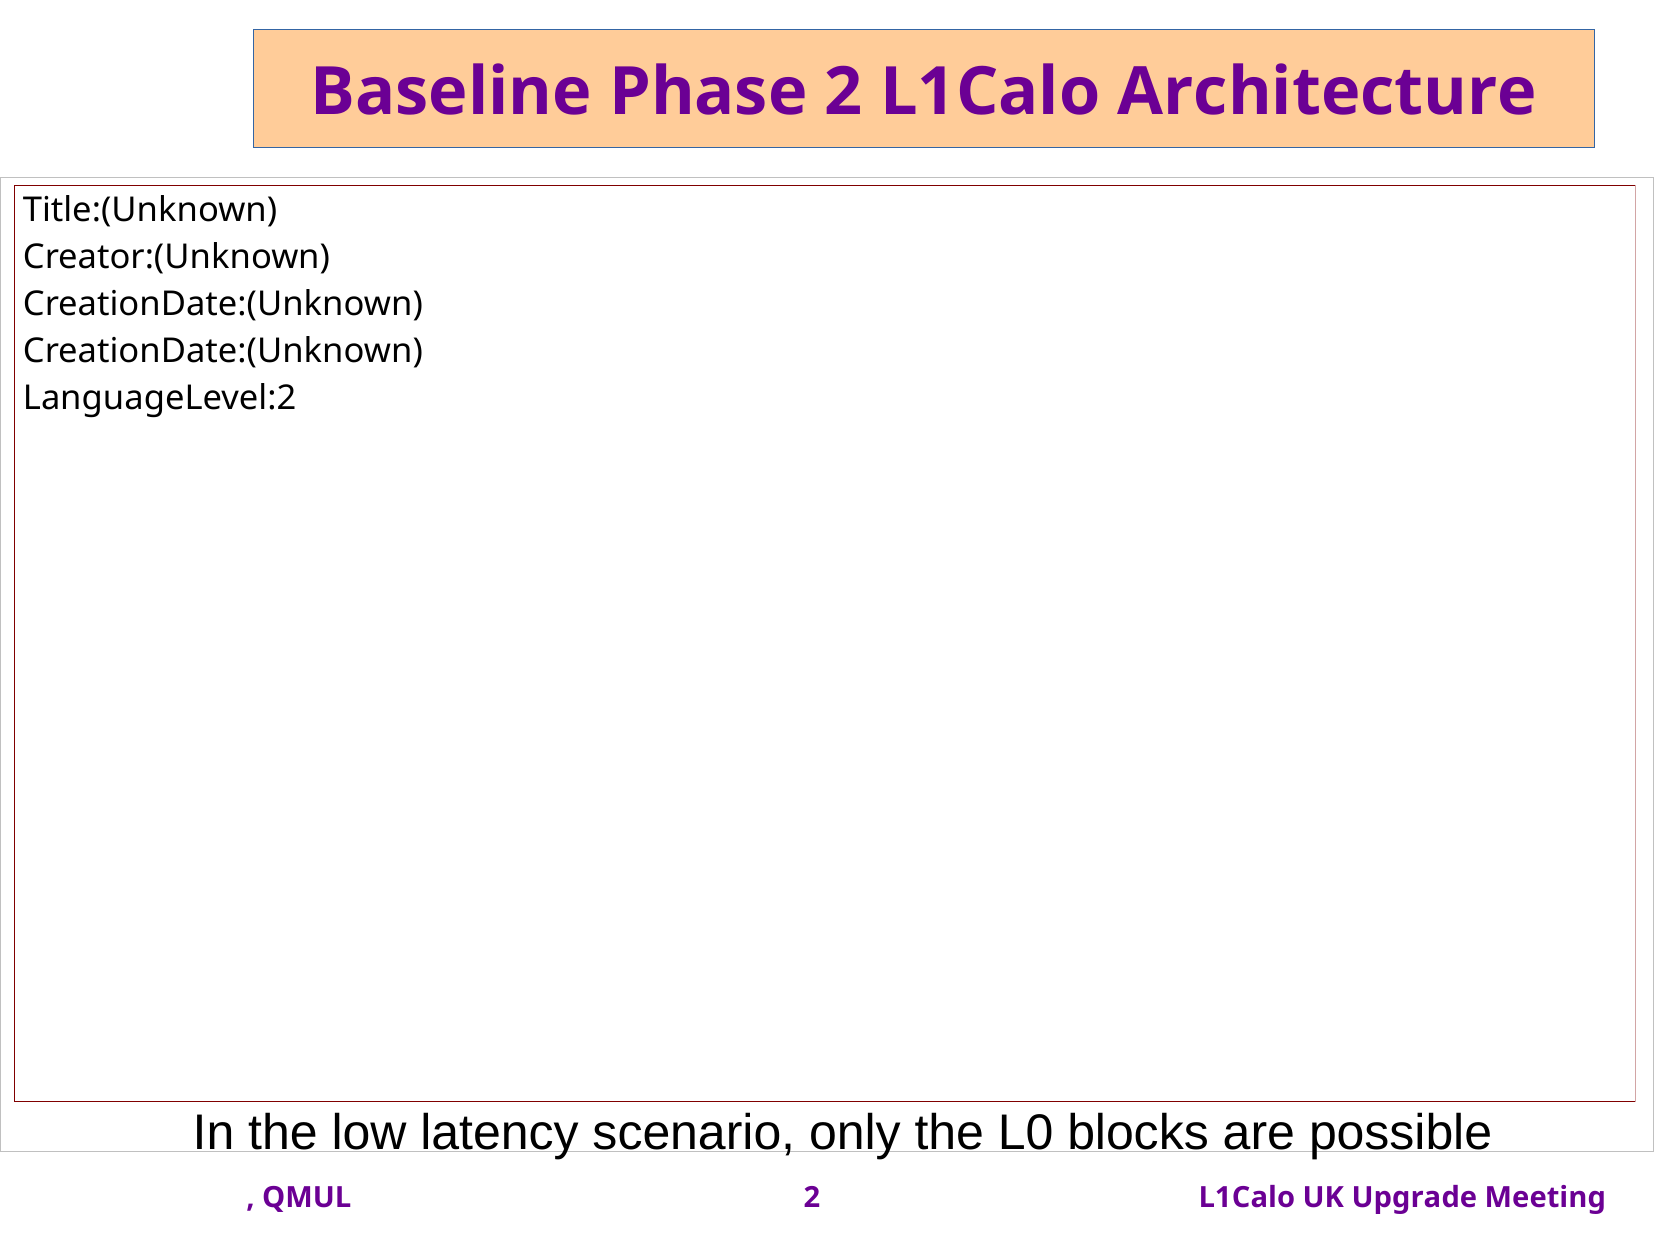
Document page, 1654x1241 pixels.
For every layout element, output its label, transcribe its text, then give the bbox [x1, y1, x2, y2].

picture [11, 182, 1636, 1102]
text_box In the low latency scenario, only the L0 blocks are possible [192, 1104, 1493, 1162]
title Baseline Phase 2 L1Calo Architecture [253, 29, 1595, 148]
